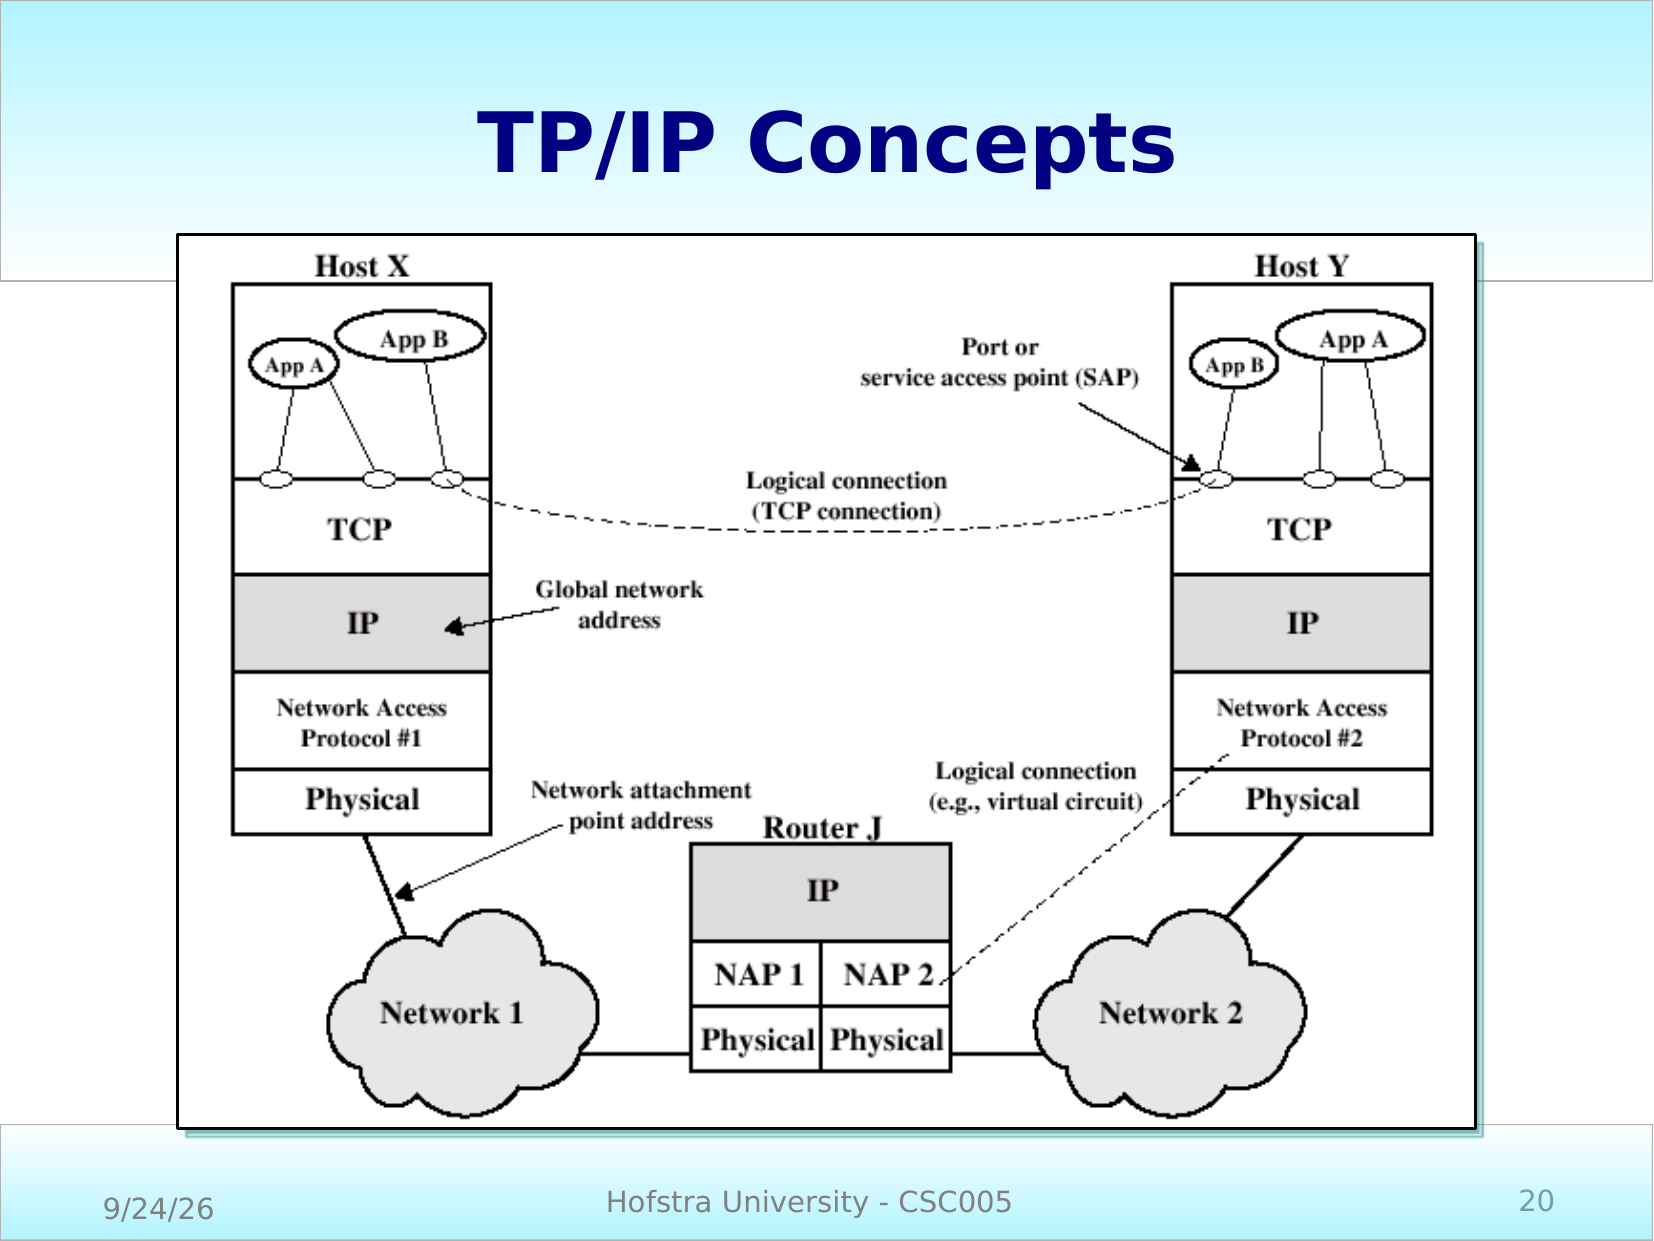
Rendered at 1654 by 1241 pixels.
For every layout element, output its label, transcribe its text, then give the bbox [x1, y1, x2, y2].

title TP/IP Concepts [123, 61, 1533, 201]
picture [178, 235, 1474, 1127]
